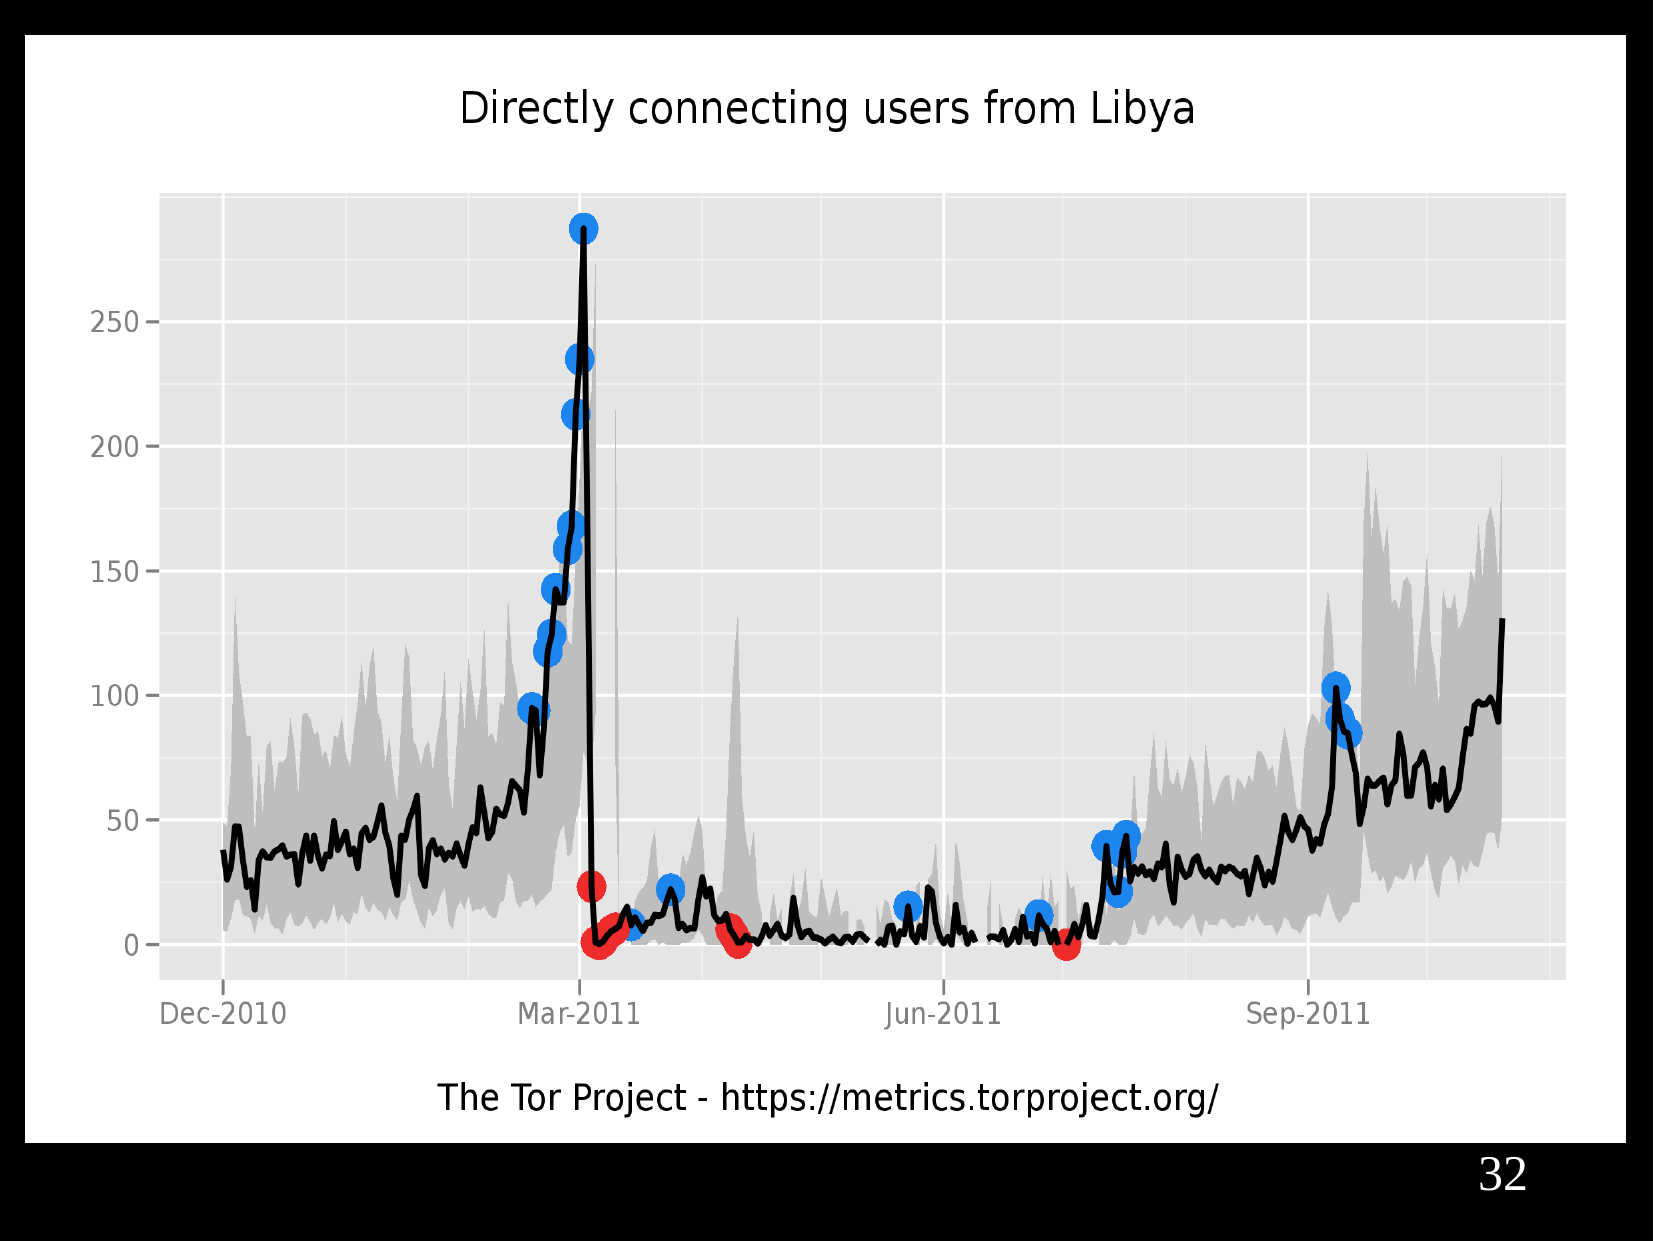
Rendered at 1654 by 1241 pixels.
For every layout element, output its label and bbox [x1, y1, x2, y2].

picture [25, 35, 1626, 1143]
